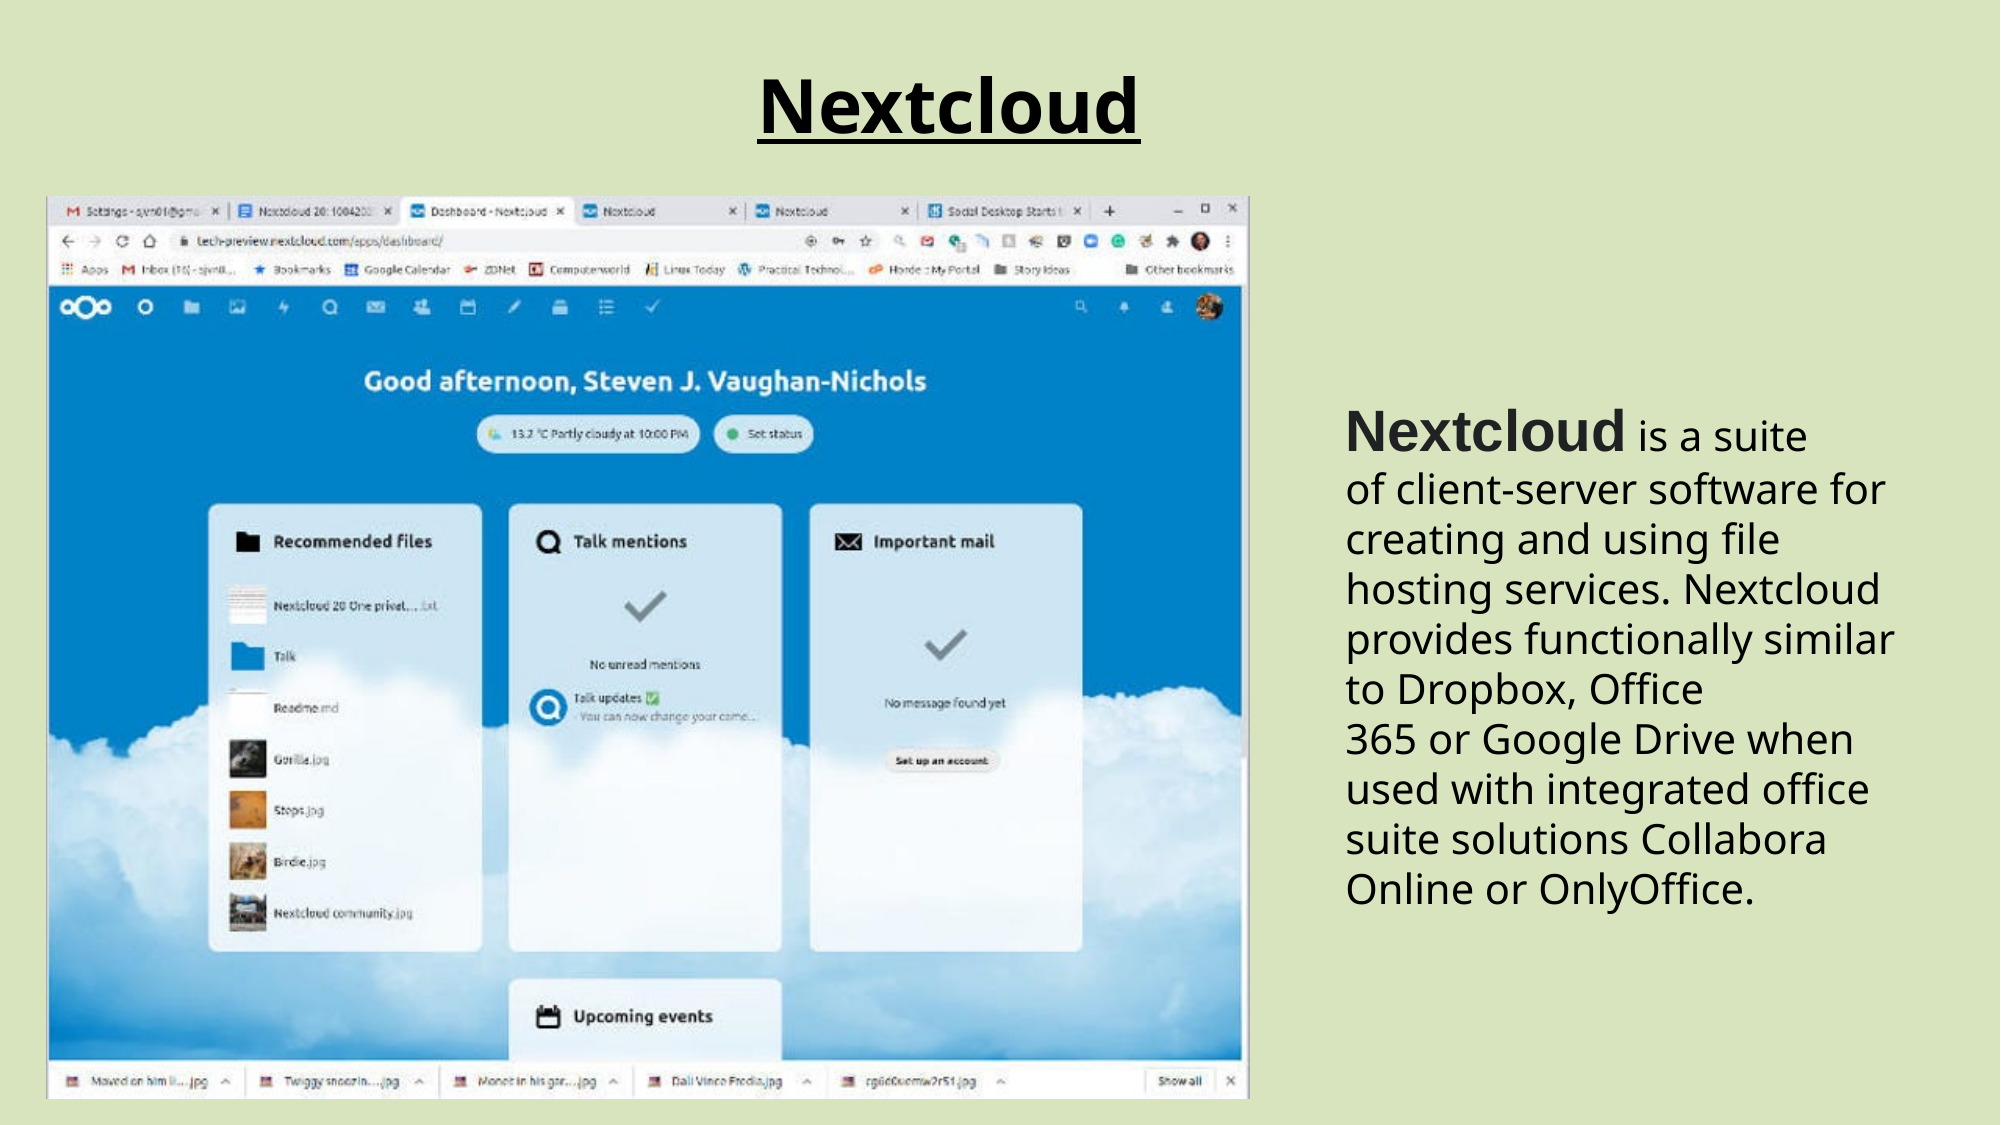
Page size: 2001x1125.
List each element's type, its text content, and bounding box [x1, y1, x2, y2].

picture [46, 196, 1250, 1099]
text_box Nextcloud [244, 0, 1655, 207]
text_box Nextcloud is a suite of client-server software for creating and using file hosting services. Nextcloud provides functionally similar to Dropbox, Office 365 or Google Drive when used with integrated office suite solutions Collabora Online or OnlyOffice. [1330, 385, 1921, 921]
